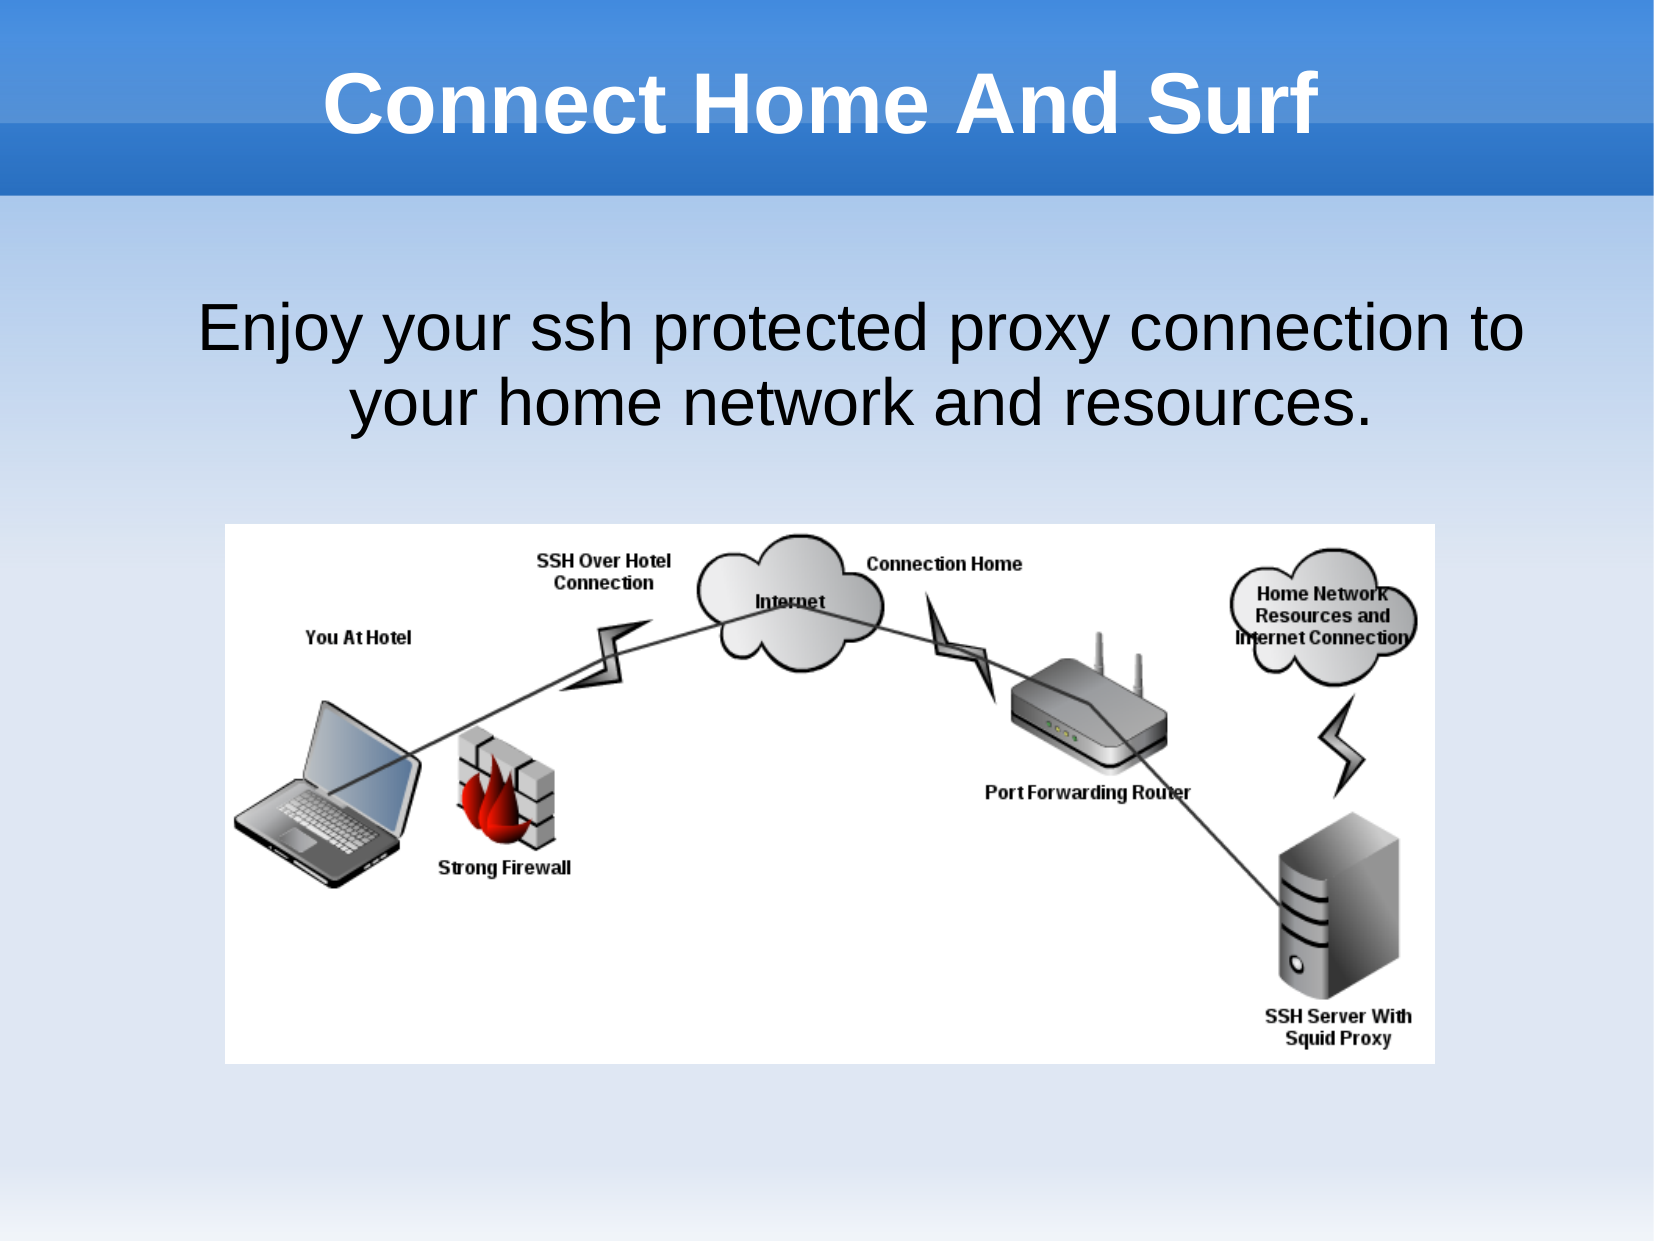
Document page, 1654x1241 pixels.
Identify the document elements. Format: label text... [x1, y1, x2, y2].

list Enjoy your ssh protected proxy connection to your home network and resources. [82, 290, 1571, 1109]
picture [0, 0, 1654, 1241]
title Connect Home And Surf [76, 0, 1565, 208]
